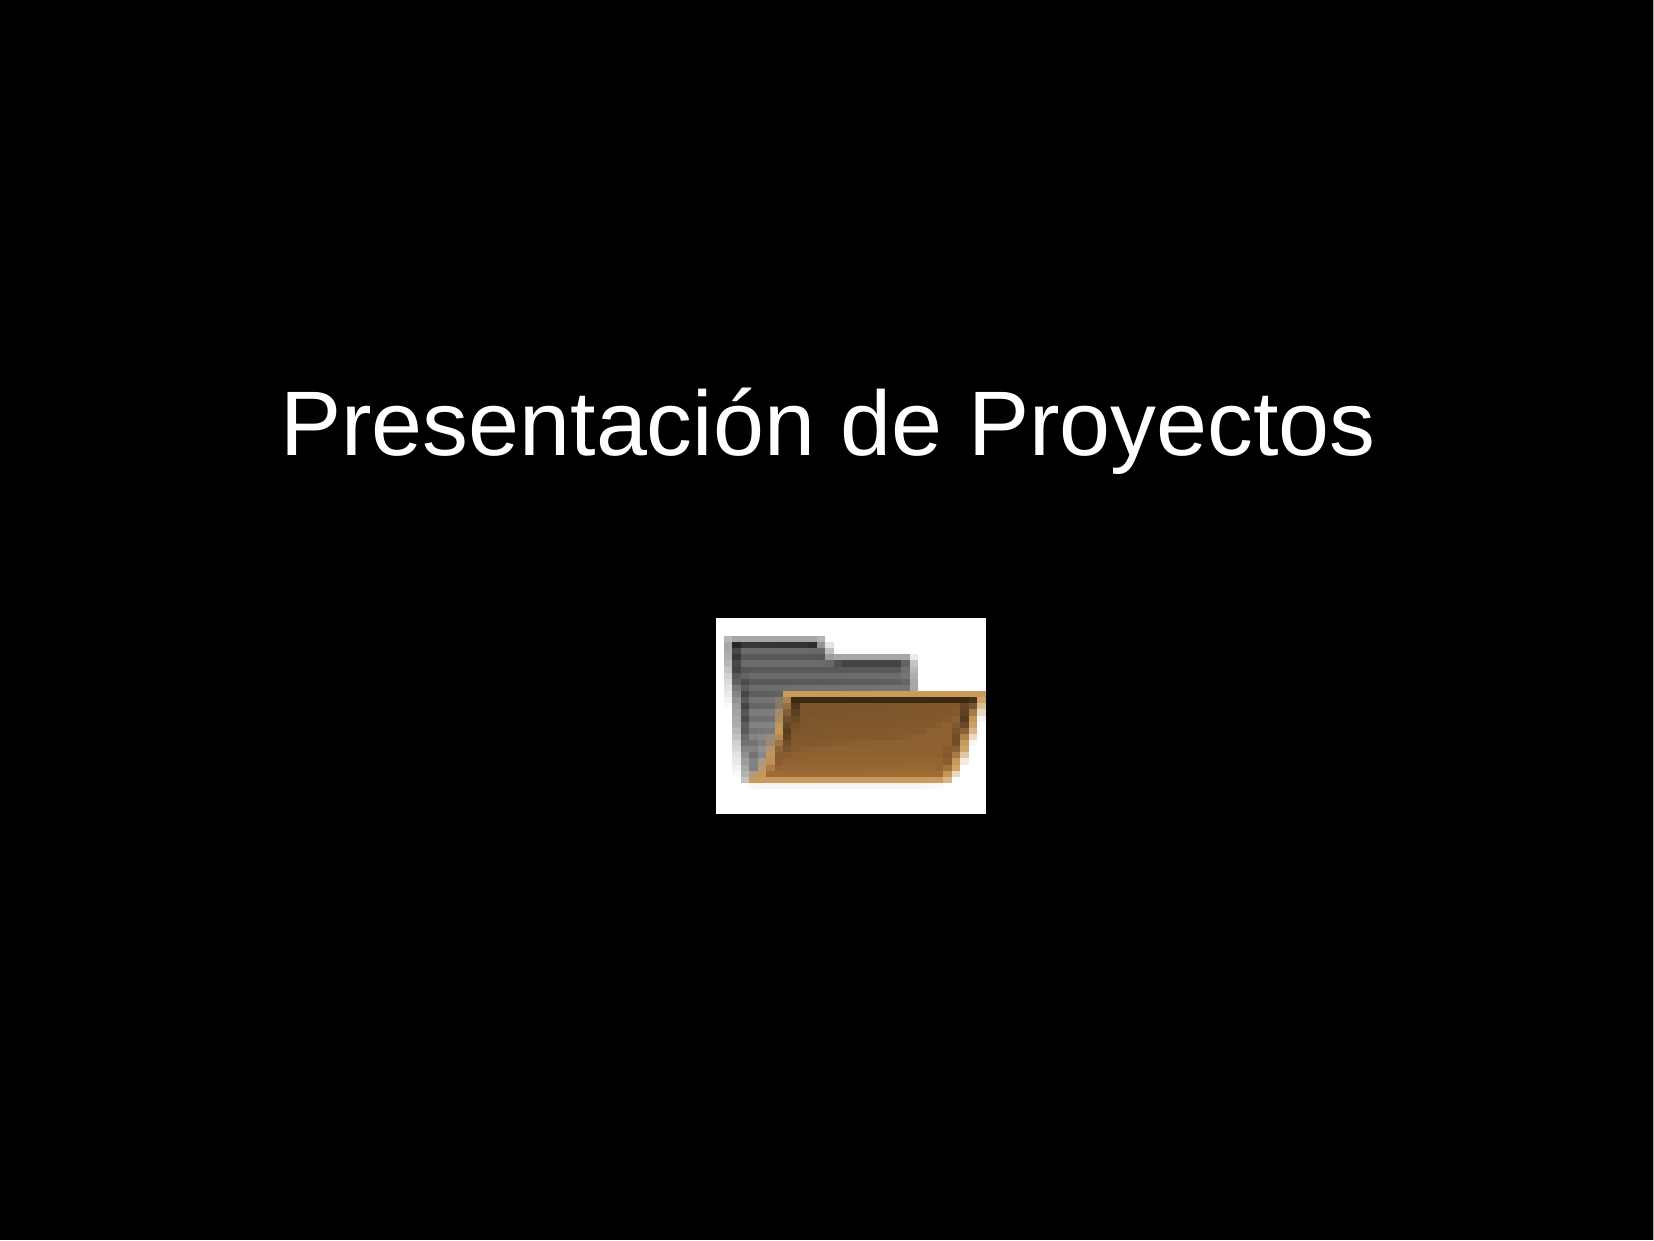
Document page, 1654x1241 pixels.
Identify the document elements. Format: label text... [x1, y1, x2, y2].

picture [716, 618, 986, 814]
title Presentación de Proyectos [84, 320, 1573, 528]
